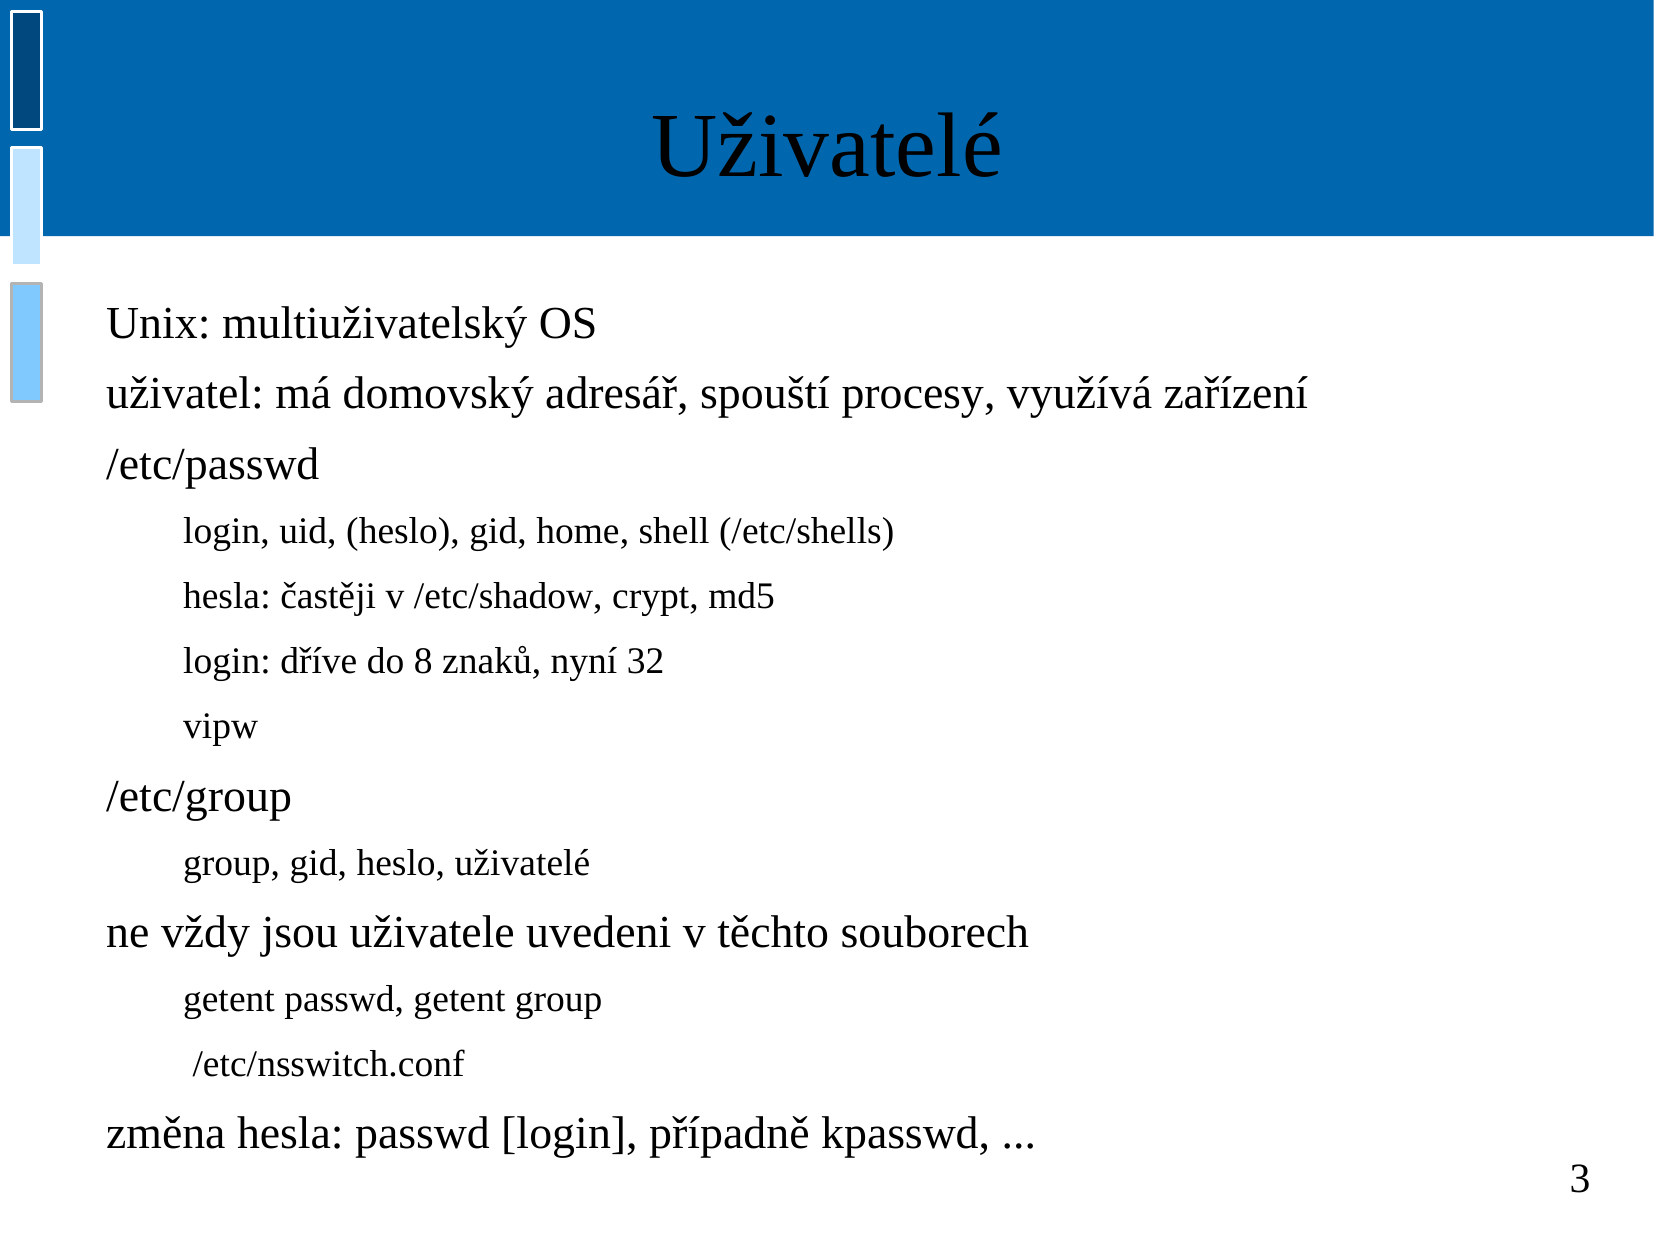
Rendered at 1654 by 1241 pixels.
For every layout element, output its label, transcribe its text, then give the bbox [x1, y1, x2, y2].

list Unix: multiuživatelský OS uživatel: má domovský adresář, spouští procesy, využívá zařízení /etc/passwd login, uid, (heslo), gid, home, shell (/etc/shells) hesla: častěji v /etc/shadow, crypt, md5 login: dříve do 8 znaků, nyní 32 vipw /etc/group group, gid, heslo, uživatelé ne vždy jsou uživatele uvedeni v těchto souborech getent passwd, getent group /etc/nsswitch.conf změna hesla: passwd [login], případně kpasswd, ... [88, 297, 1565, 1182]
title Uživatelé [121, 49, 1534, 243]
